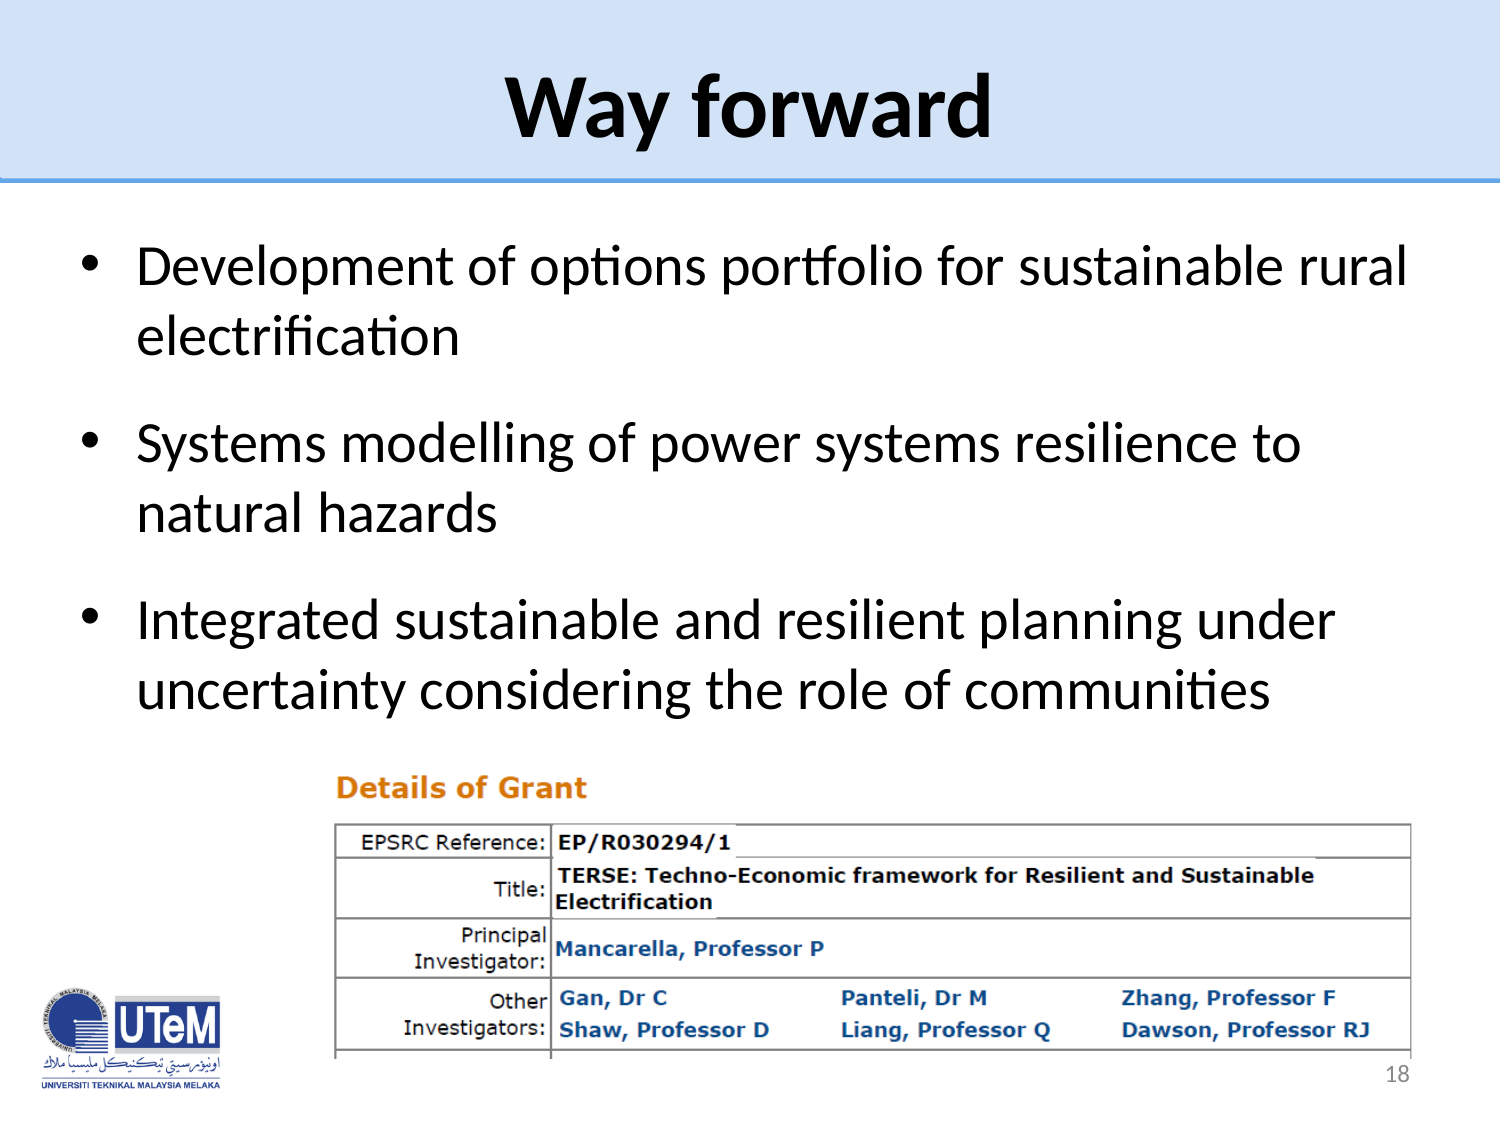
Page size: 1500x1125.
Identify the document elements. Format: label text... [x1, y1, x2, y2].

slide_number <編號> [1074, 1042, 1425, 1103]
picture [0, 0, 1500, 183]
picture [324, 756, 1424, 1059]
title Way forward [75, 31, 1425, 171]
picture [34, 987, 224, 1091]
list Development of options portfolio for sustainable rural electrification Systems modelling of power systems resilience to natural hazards Integrated sustainable and resilient planning under uncertainty considering the role of communities [64, 220, 1449, 858]
